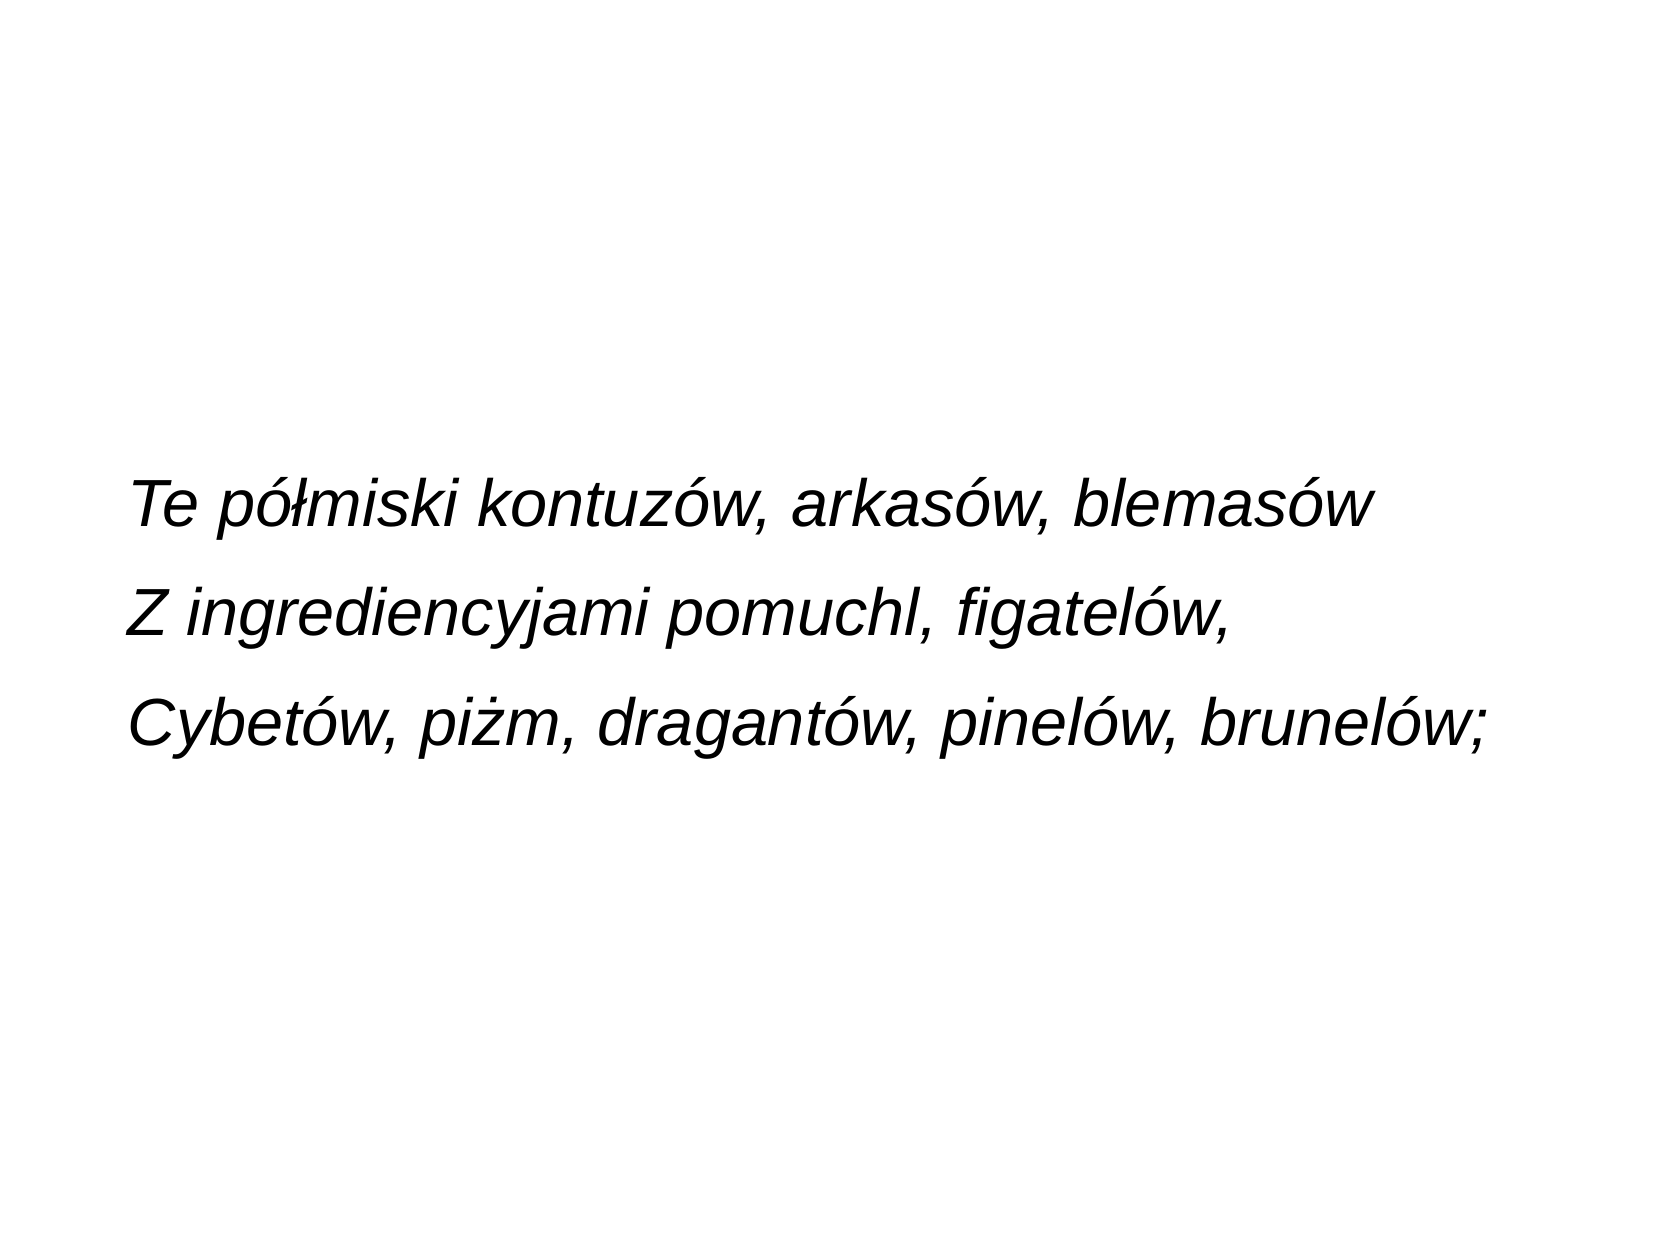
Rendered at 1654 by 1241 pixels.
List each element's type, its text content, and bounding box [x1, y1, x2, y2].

subtitle Te półmiski kontuzów, arkasów, blemasów Z ingrediencyjami pomuchl, figatelów, Cybetów, piżm, dragantów, pinelów, brunelów; [106, 366, 1513, 1002]
